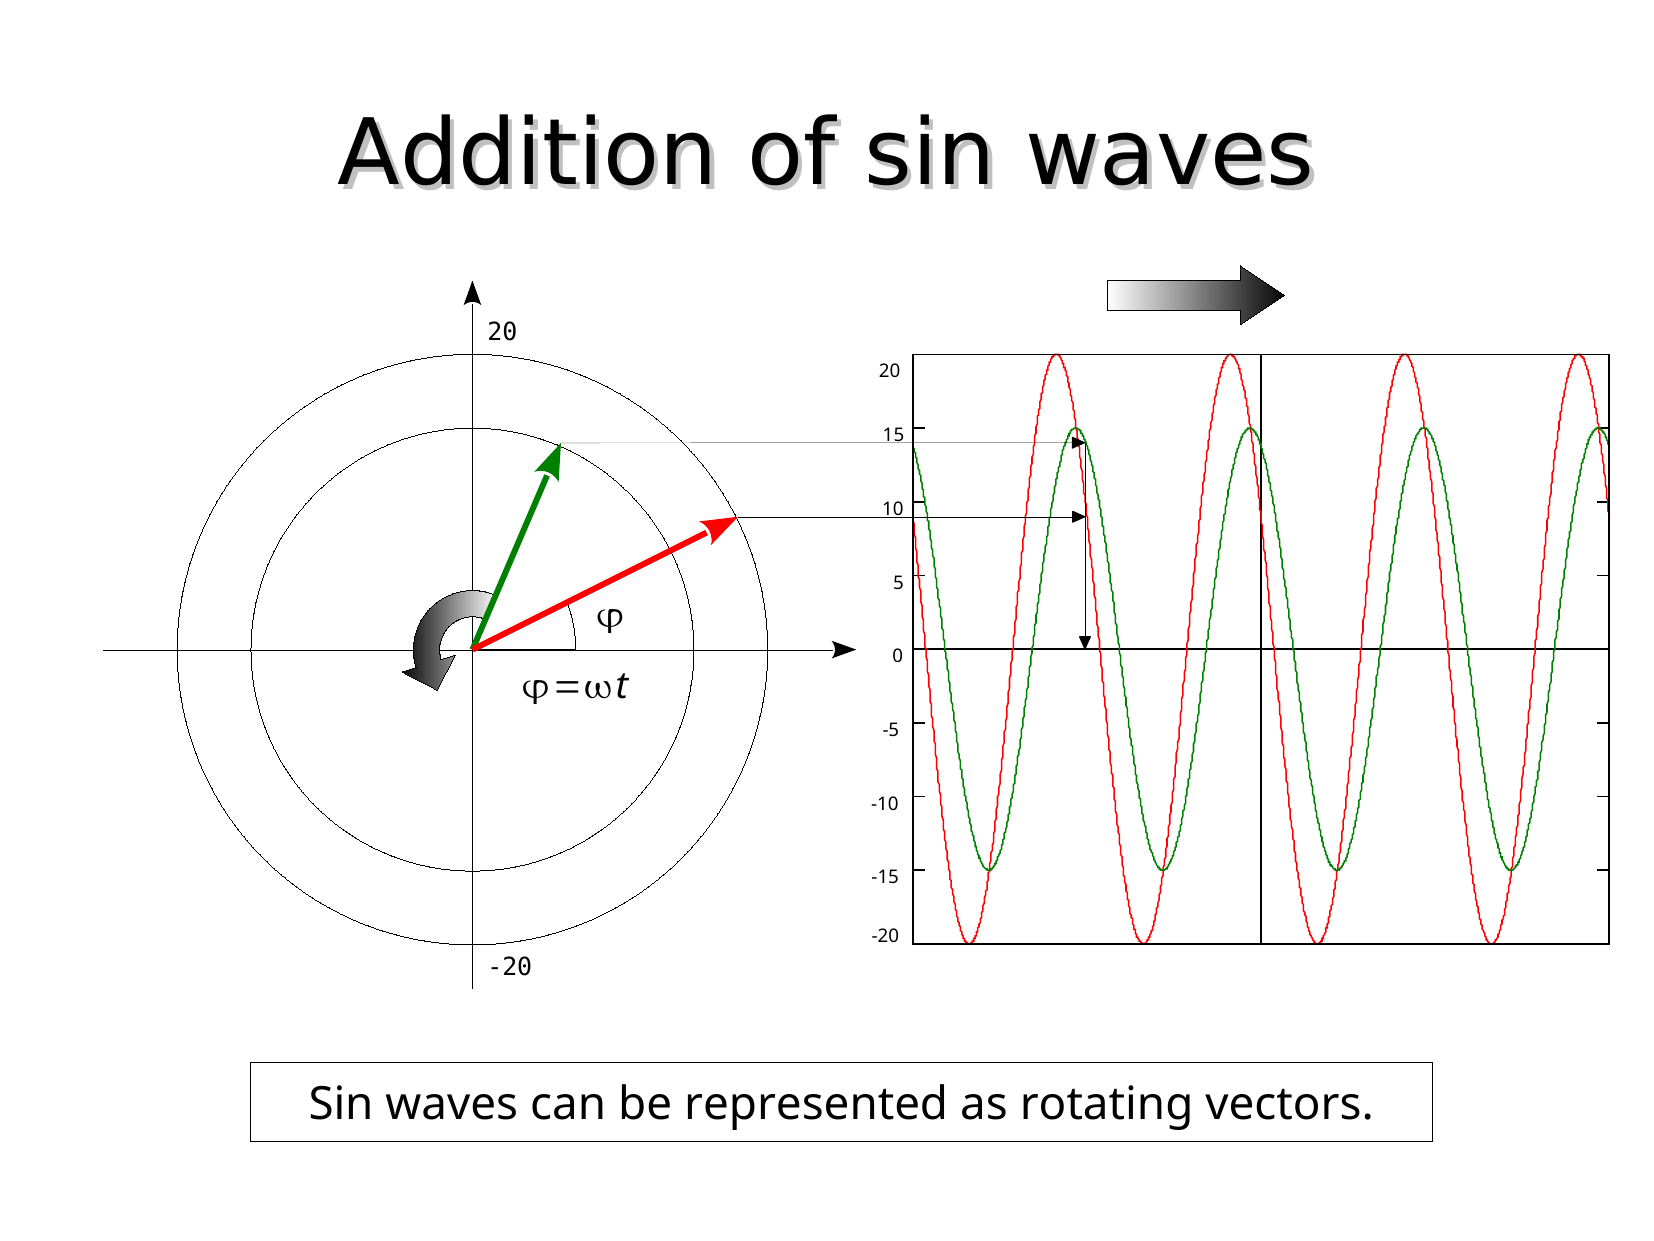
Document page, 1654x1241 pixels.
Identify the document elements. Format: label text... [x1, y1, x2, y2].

text_box -20 [871, 922, 907, 945]
chart [516, 661, 635, 709]
text_box [1107, 265, 1285, 325]
text_box 0 [892, 642, 905, 666]
text_box -10 [871, 789, 907, 813]
text_box [402, 590, 493, 691]
text_box -5 [882, 716, 907, 740]
text_box 15 [882, 421, 907, 442]
text_box -15 [871, 863, 907, 887]
chart [590, 590, 632, 638]
text_box 10 [882, 495, 906, 517]
text_box 5 [893, 569, 906, 593]
title Addition of sin waves [82, 56, 1571, 250]
text_box Sin waves can be represented as rotating vectors. [250, 1062, 1433, 1142]
text_box 20 [472, 310, 547, 355]
text_box 20 [878, 357, 903, 380]
text_box -20 [472, 945, 562, 990]
